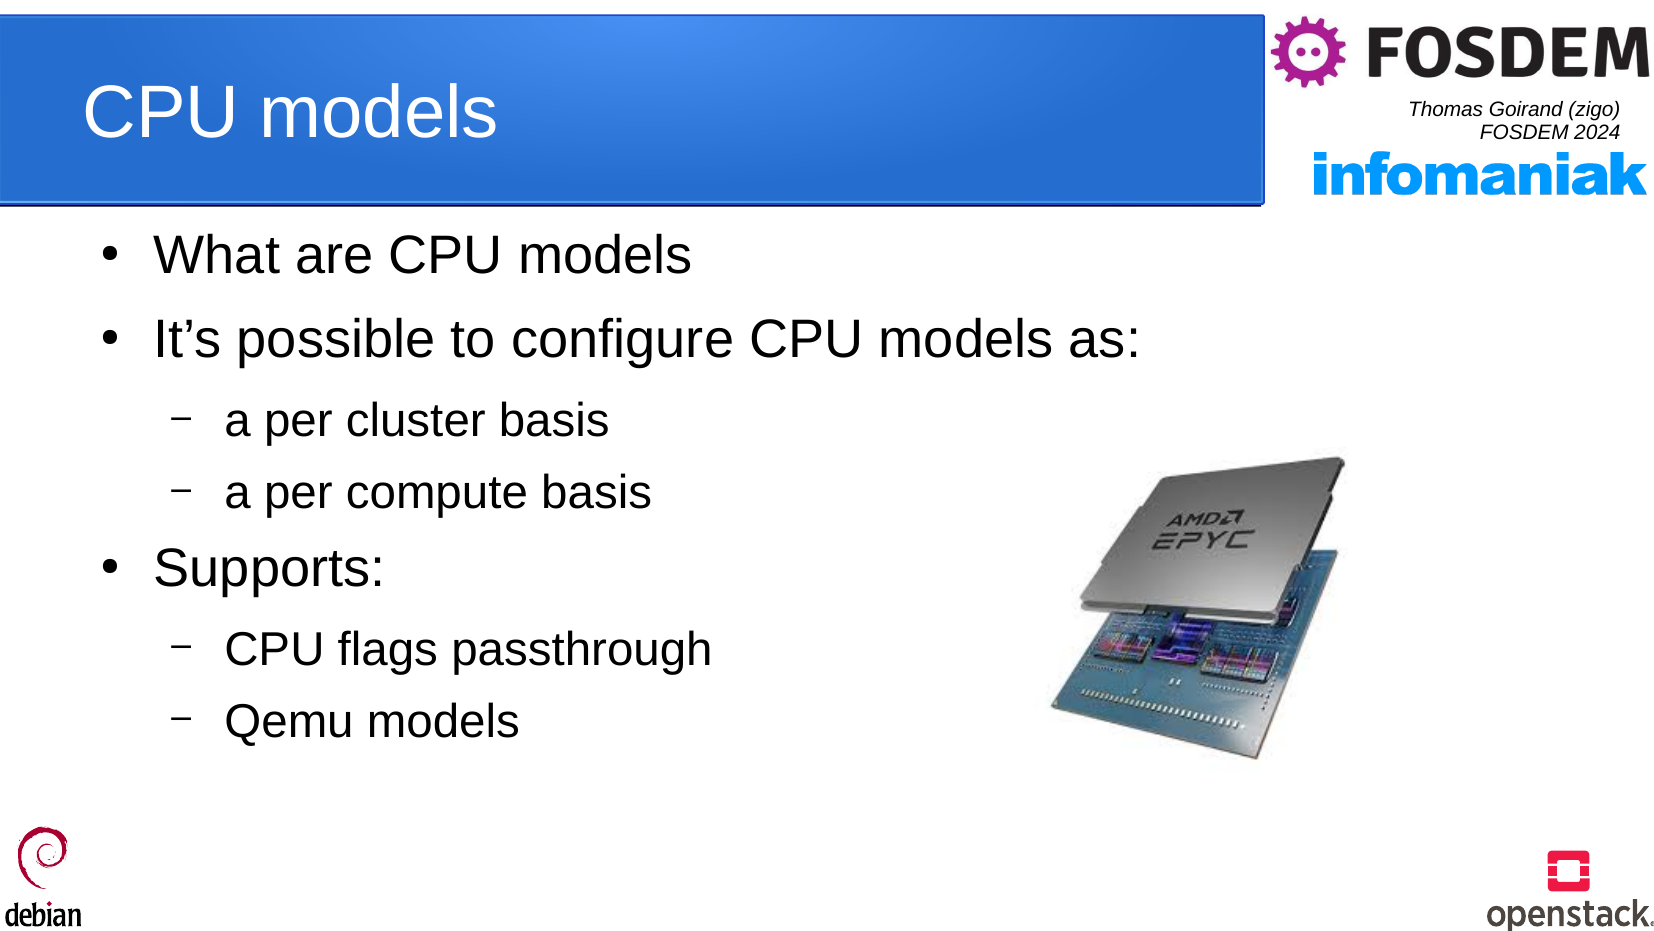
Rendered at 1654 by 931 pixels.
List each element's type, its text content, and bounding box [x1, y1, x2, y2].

picture [1009, 447, 1381, 781]
picture [1314, 151, 1647, 195]
picture [1269, 14, 1651, 90]
list What are CPU models It’s possible to configure CPU models as: a per cluster basis a per compute basis Supports: CPU flags passthrough Qemu models [82, 224, 1571, 764]
title CPU models [82, 35, 1235, 189]
